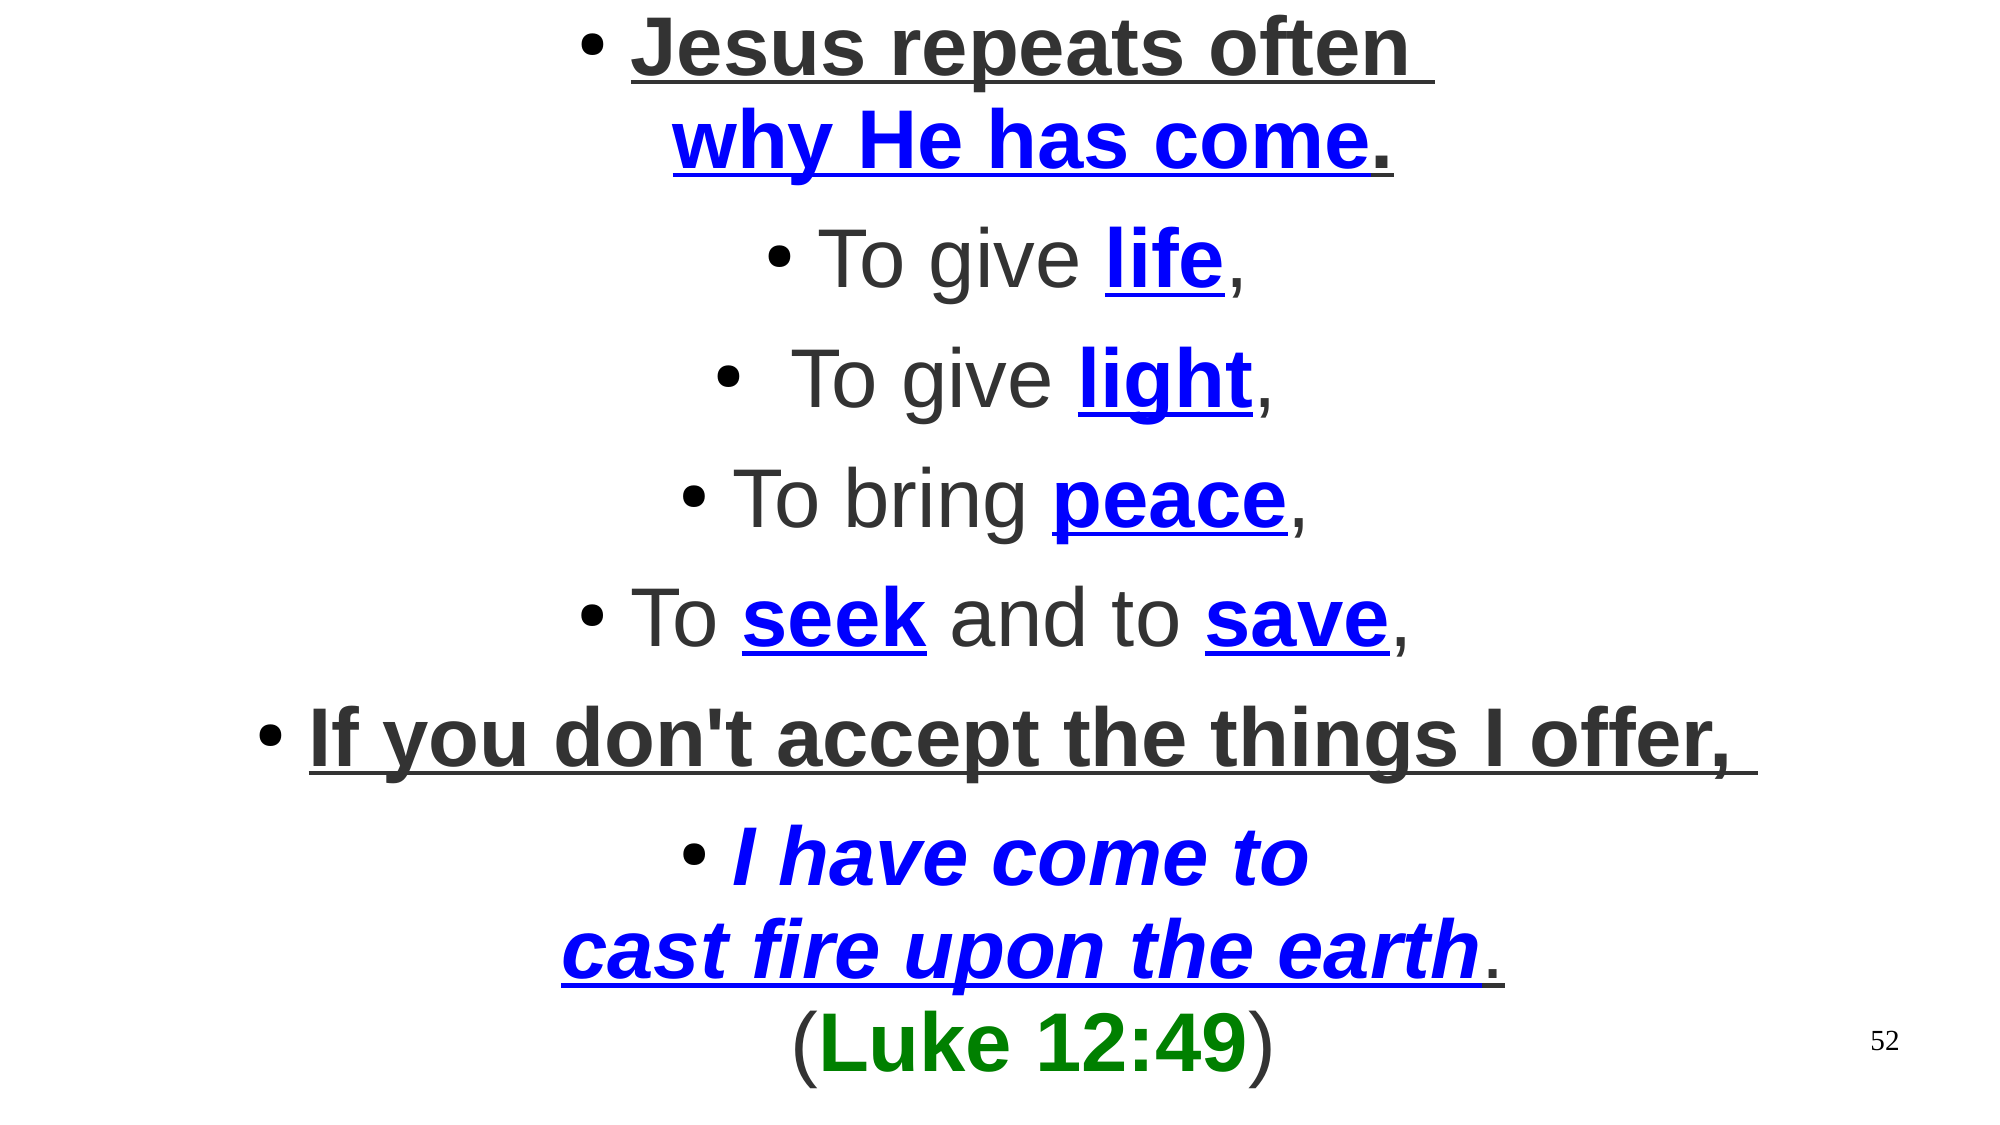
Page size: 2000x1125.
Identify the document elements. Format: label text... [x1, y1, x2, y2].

list Jesus repeats often why He has come. To give life, To give light, To bring peace, To seek and to save, If you don't accept the things I offer, I have come to cast fire upon the earth. (Luke 12:49) [0, 0, 1996, 1123]
